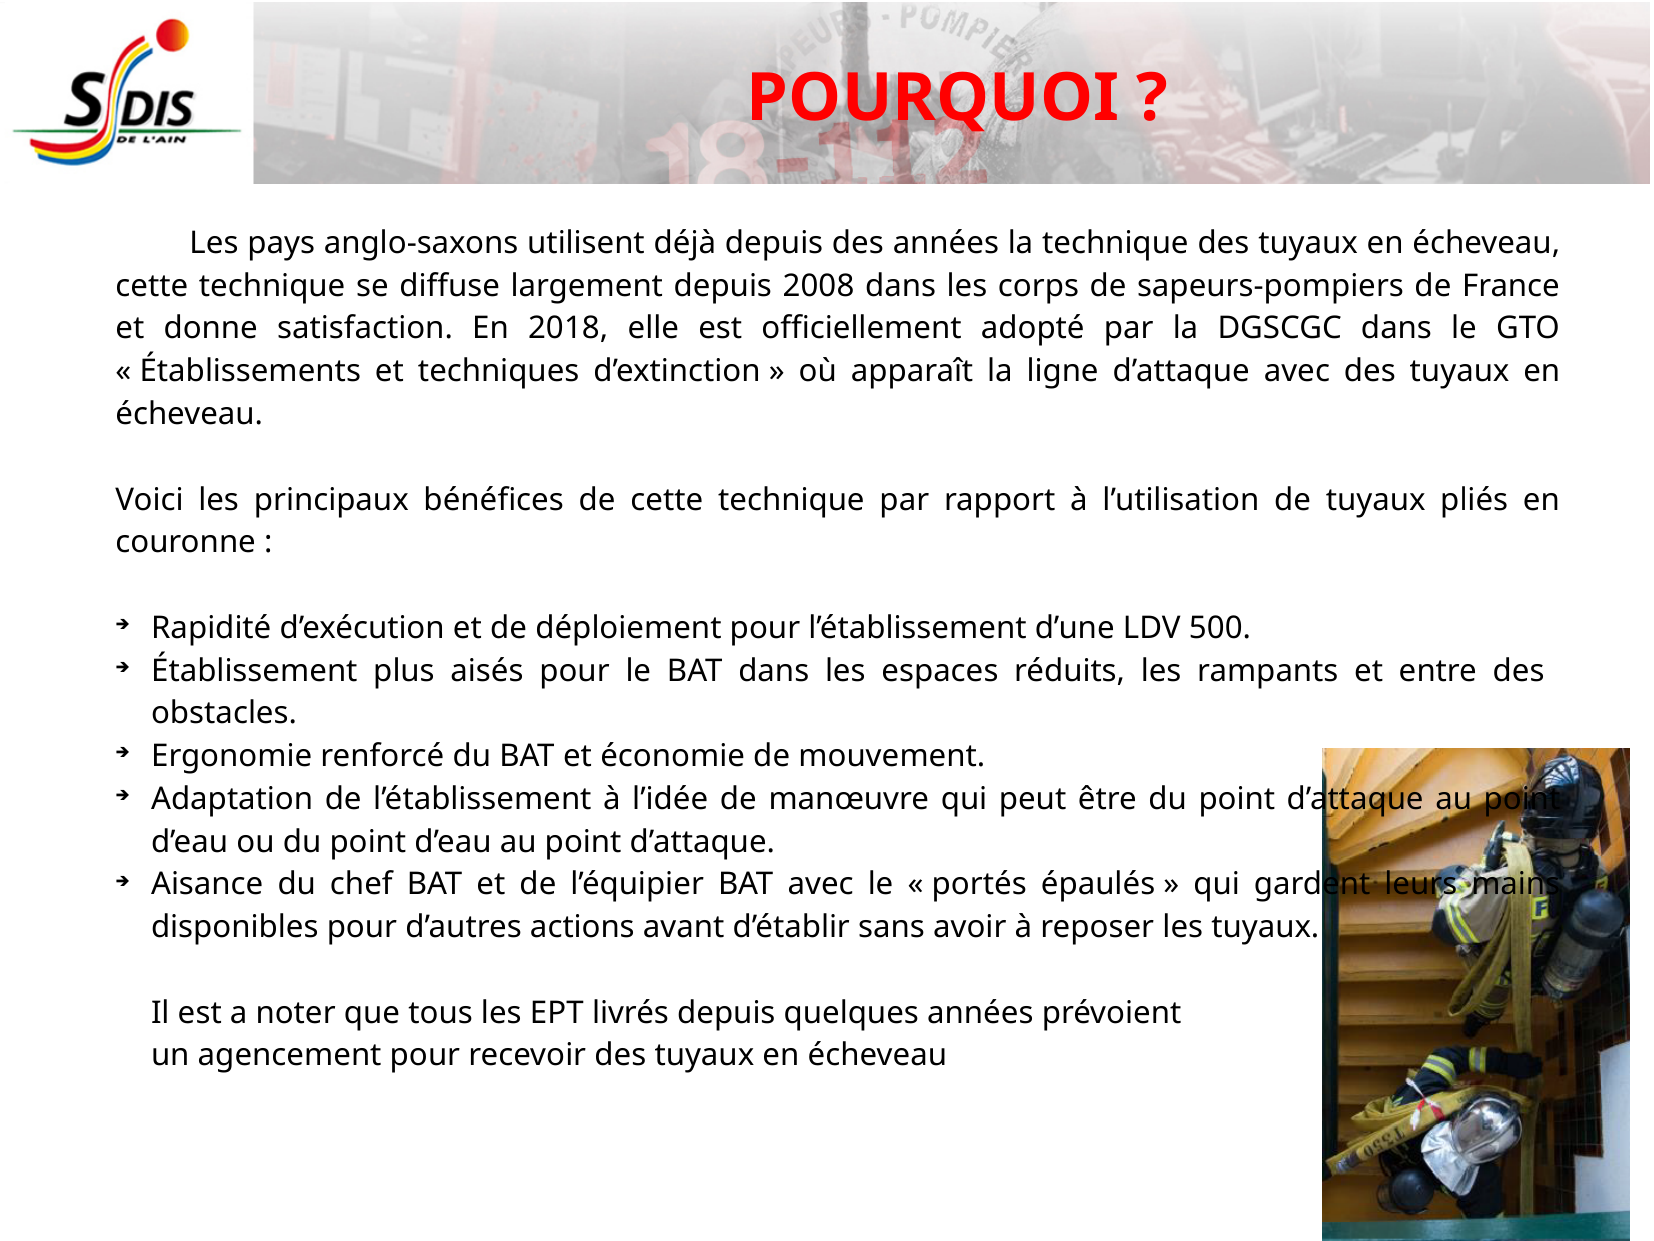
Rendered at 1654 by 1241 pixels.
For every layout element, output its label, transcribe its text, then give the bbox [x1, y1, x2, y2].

text_box Les pays anglo-saxons utilisent déjà depuis des années la technique des tuyaux en écheveau, cette technique se diffuse largement depuis 2008 dans les corps de sapeurs-pompiers de France et donne satisfaction. En 2018, elle est officiellement adopté par la DGSCGC dans le GTO « Établissements et techniques d’extinction » où apparaît la ligne d’attaque avec des tuyaux en écheveau. Voici les principaux bénéfices de cette technique par rapport à l’utilisation de tuyaux pliés en couronne : Rapidité d’exécution et de déploiement pour l’établissement d’une LDV 500. Établissement plus aisés pour le BAT dans les espaces réduits, les rampants et entre des obstacles. Ergonomie renforcé du BAT et économie de mouvement. Adaptation de l’établissement à l’idée de manœuvre qui peut être du point d’attaque au point d’eau ou du point d’eau au point d’attaque. Aisance du chef BAT et de l’équipier BAT avec le « portés épaulés » qui gardent leurs mains disponibles pour d’autres actions avant d’établir sans avoir à reposer les tuyaux. Il est a noter que tous les EPT livrés depuis quelques années prévoient un agencement pour recevoir des tuyaux en écheveau [100, 212, 1578, 1016]
chart [765, 590, 884, 650]
picture [0, 2, 1650, 184]
title POURQUOI ? [188, 5, 1654, 184]
picture [1322, 748, 1630, 1241]
